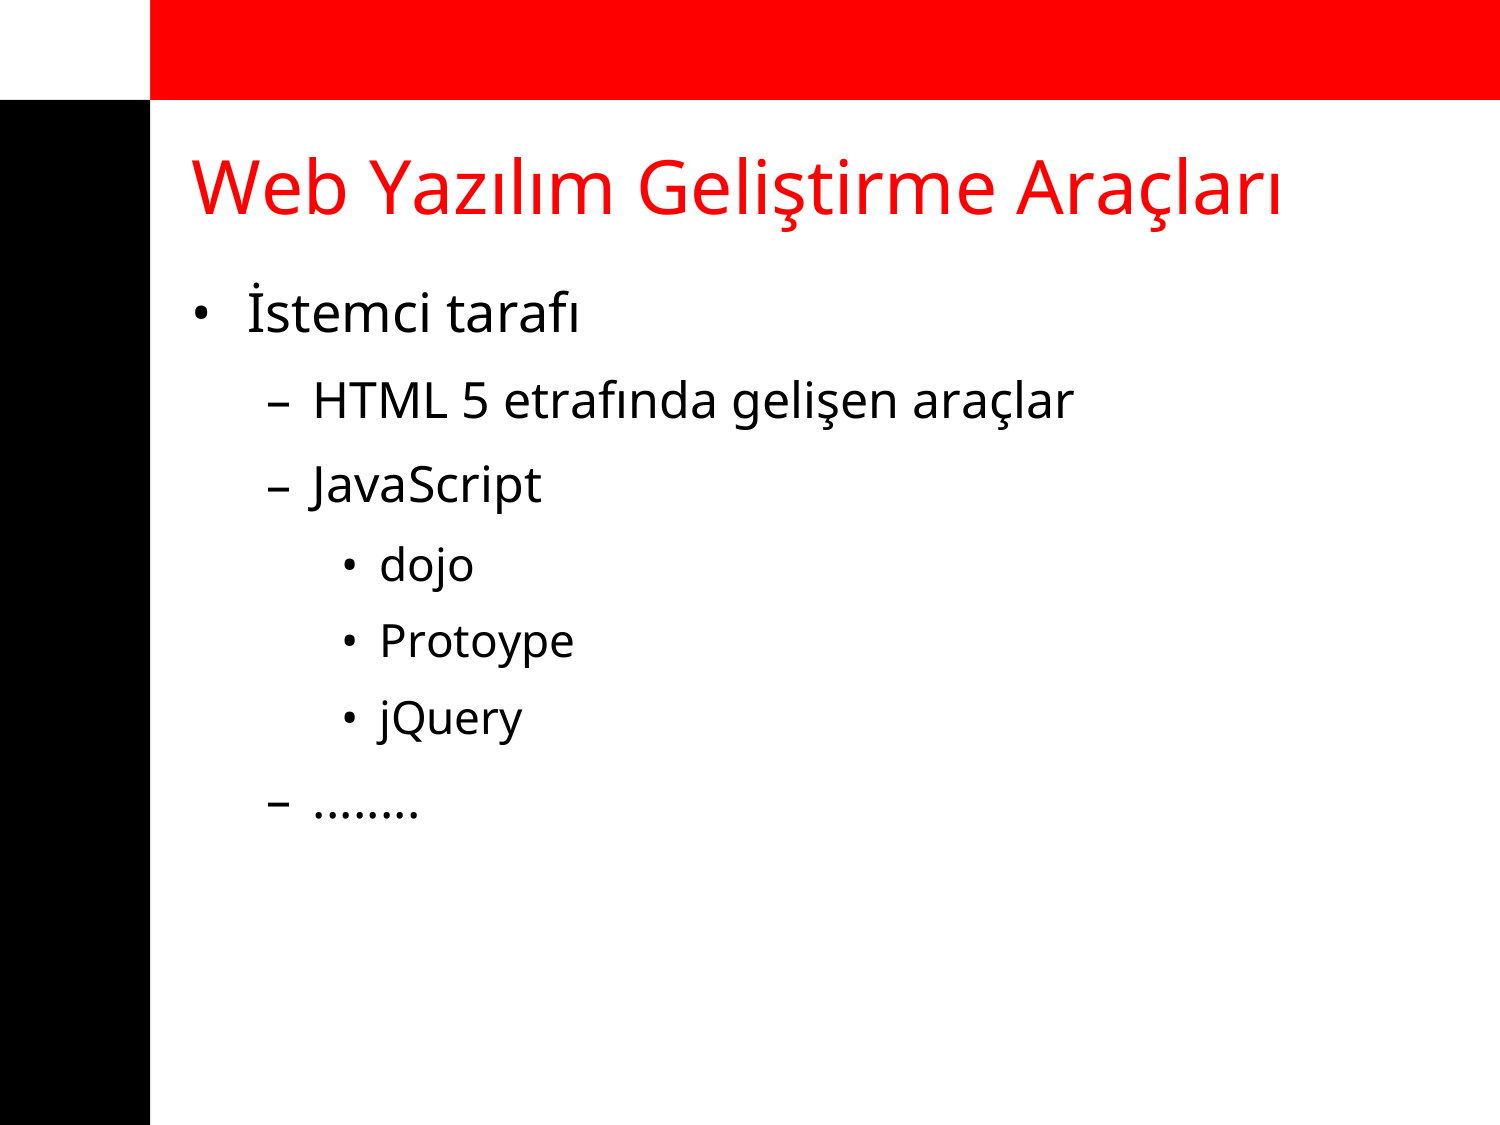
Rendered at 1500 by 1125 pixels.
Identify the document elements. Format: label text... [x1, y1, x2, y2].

title Web Yazılım Geliştirme Araçları [177, 103, 1388, 265]
list İstemci tarafı HTML 5 etrafında gelişen araçlar JavaScript dojo Protoype jQuery ........ [177, 265, 1447, 1004]
